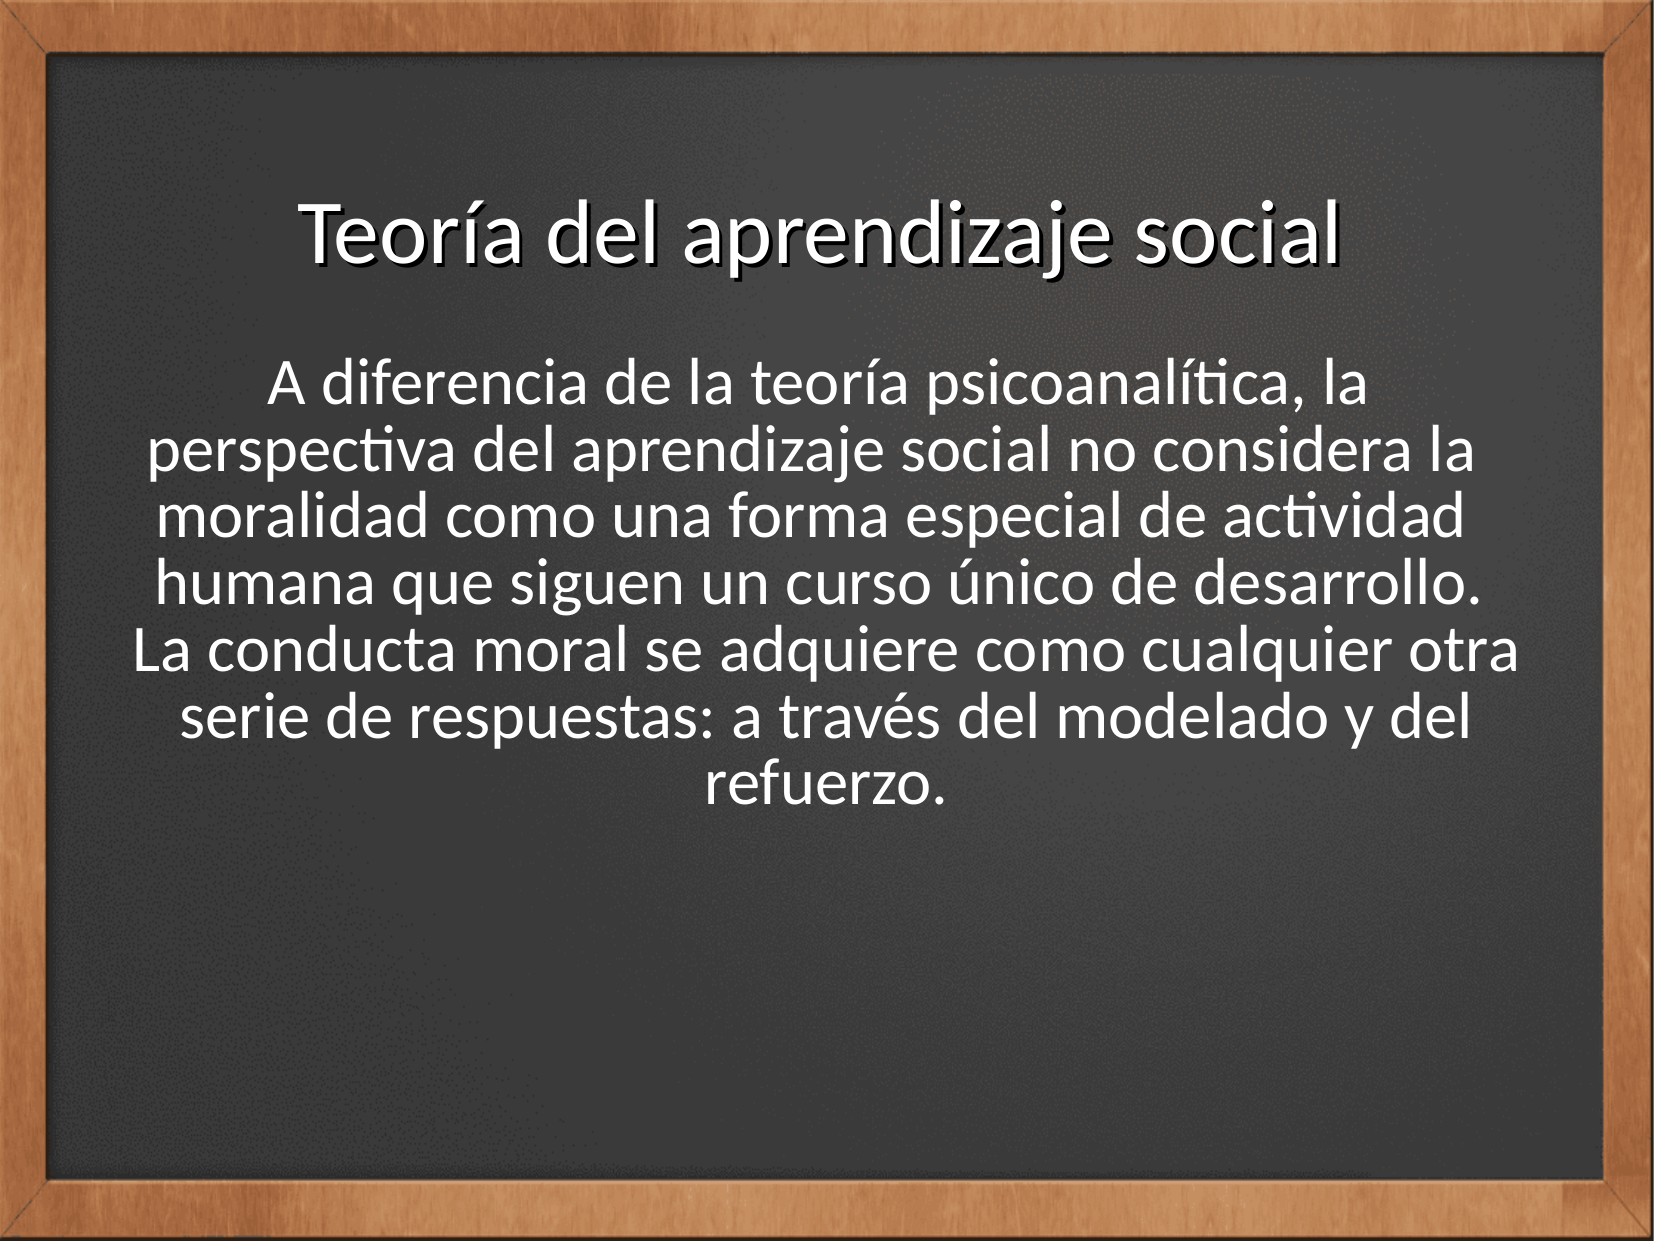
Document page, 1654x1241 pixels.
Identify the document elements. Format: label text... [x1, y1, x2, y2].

list A diferencia de la teoría psicoanalítica, la perspectiva del aprendizaje social no considera la moralidad como una forma especial de actividad humana que siguen un curso único de desarrollo. La conducta moral se adquiere como cualquier otra serie de respuestas: a través del modelado y del refuerzo. [47, 354, 1536, 1173]
title Teoría del aprendizaje social [76, 156, 1565, 325]
picture [0, 0, 1654, 1241]
